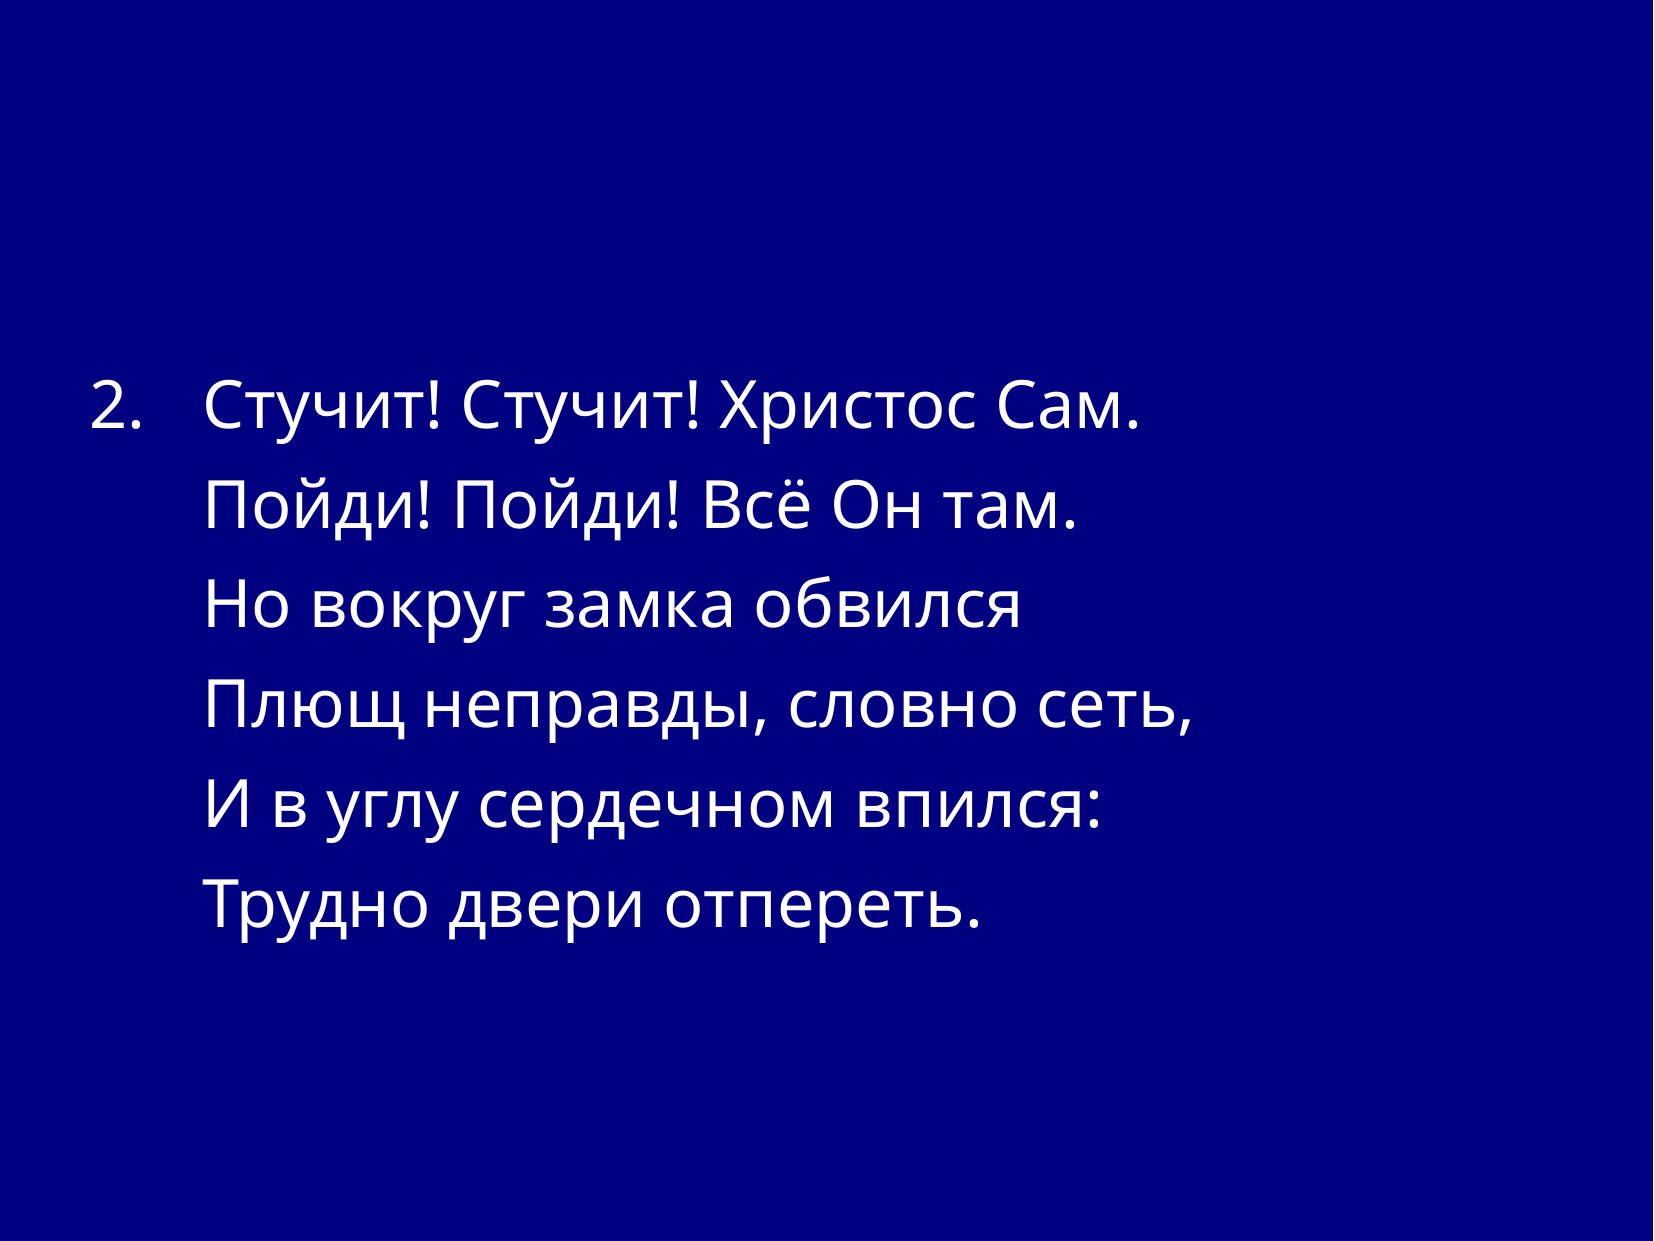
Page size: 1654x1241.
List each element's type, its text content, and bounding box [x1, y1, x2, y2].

text_box 2. Стучит! Стучит! Христос Сам. Пойди! Пойди! Всё Он там. Но вокруг замка обвился Плющ неправды, словно сеть, И в углу сердечном впился: Трудно двери отпереть. [75, 150, 1576, 1163]
